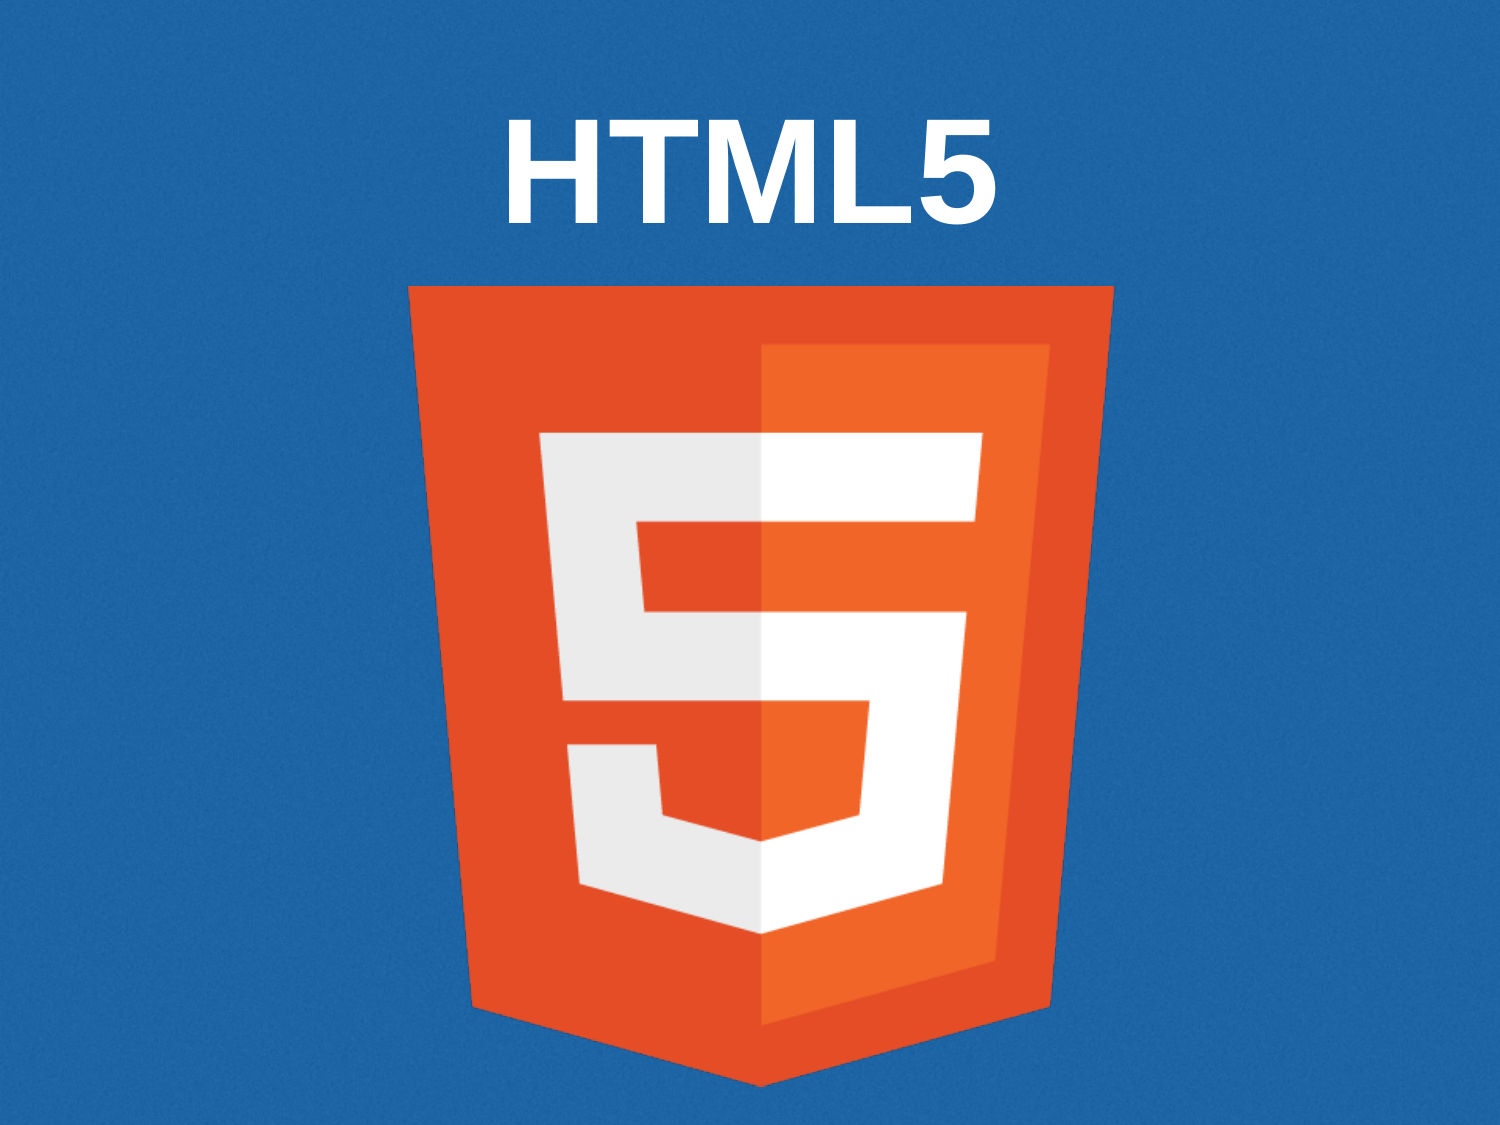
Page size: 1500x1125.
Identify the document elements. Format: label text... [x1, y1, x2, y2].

picture [0, 0, 1500, 1125]
title HTML5 [112, 42, 1388, 284]
